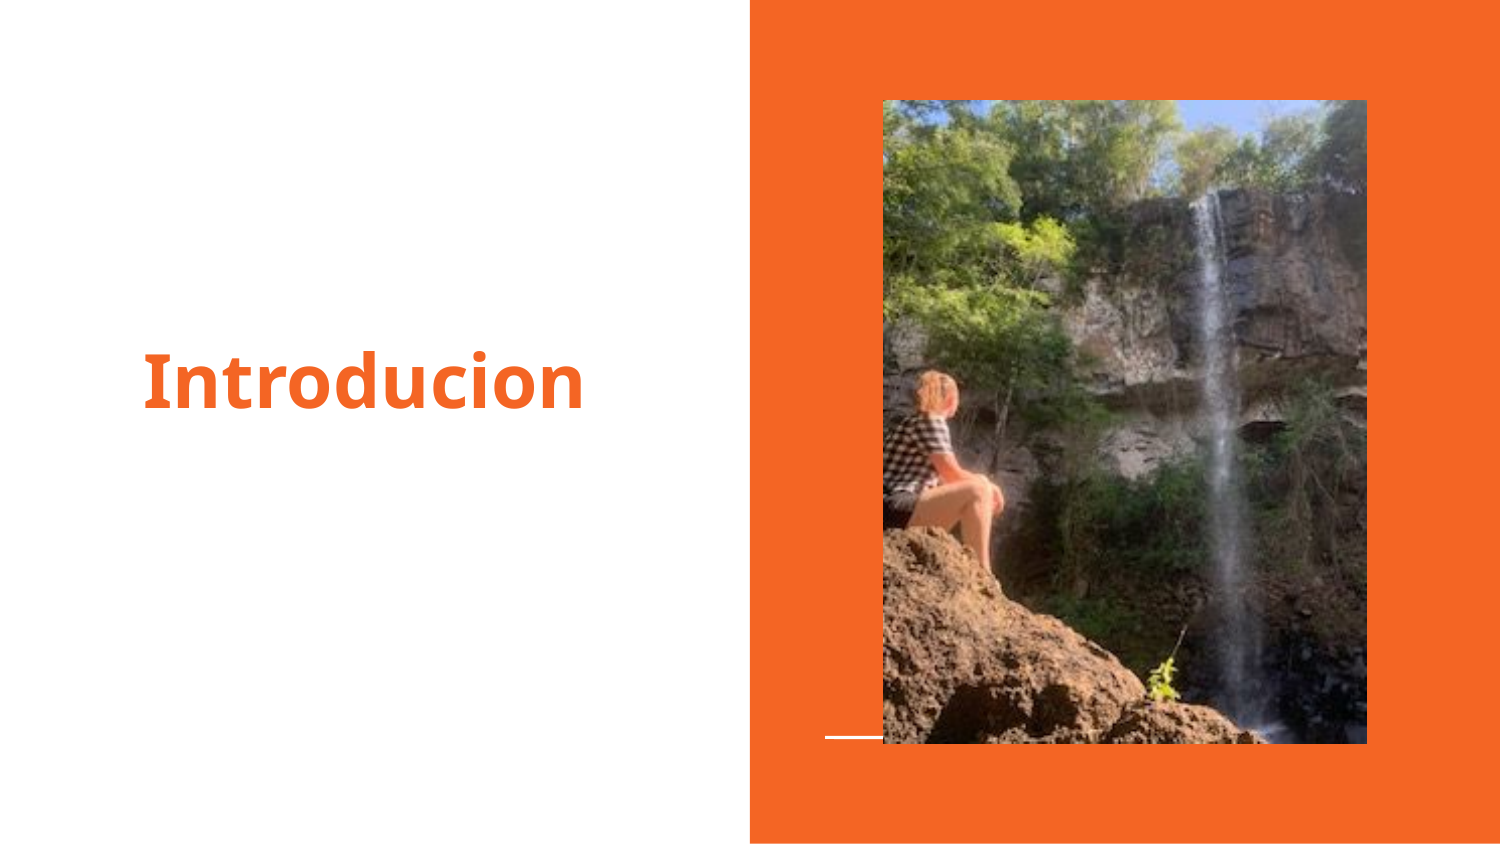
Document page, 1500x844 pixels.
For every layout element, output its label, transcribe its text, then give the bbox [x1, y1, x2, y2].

picture [883, 100, 1367, 744]
title Introducion [43, 229, 708, 446]
